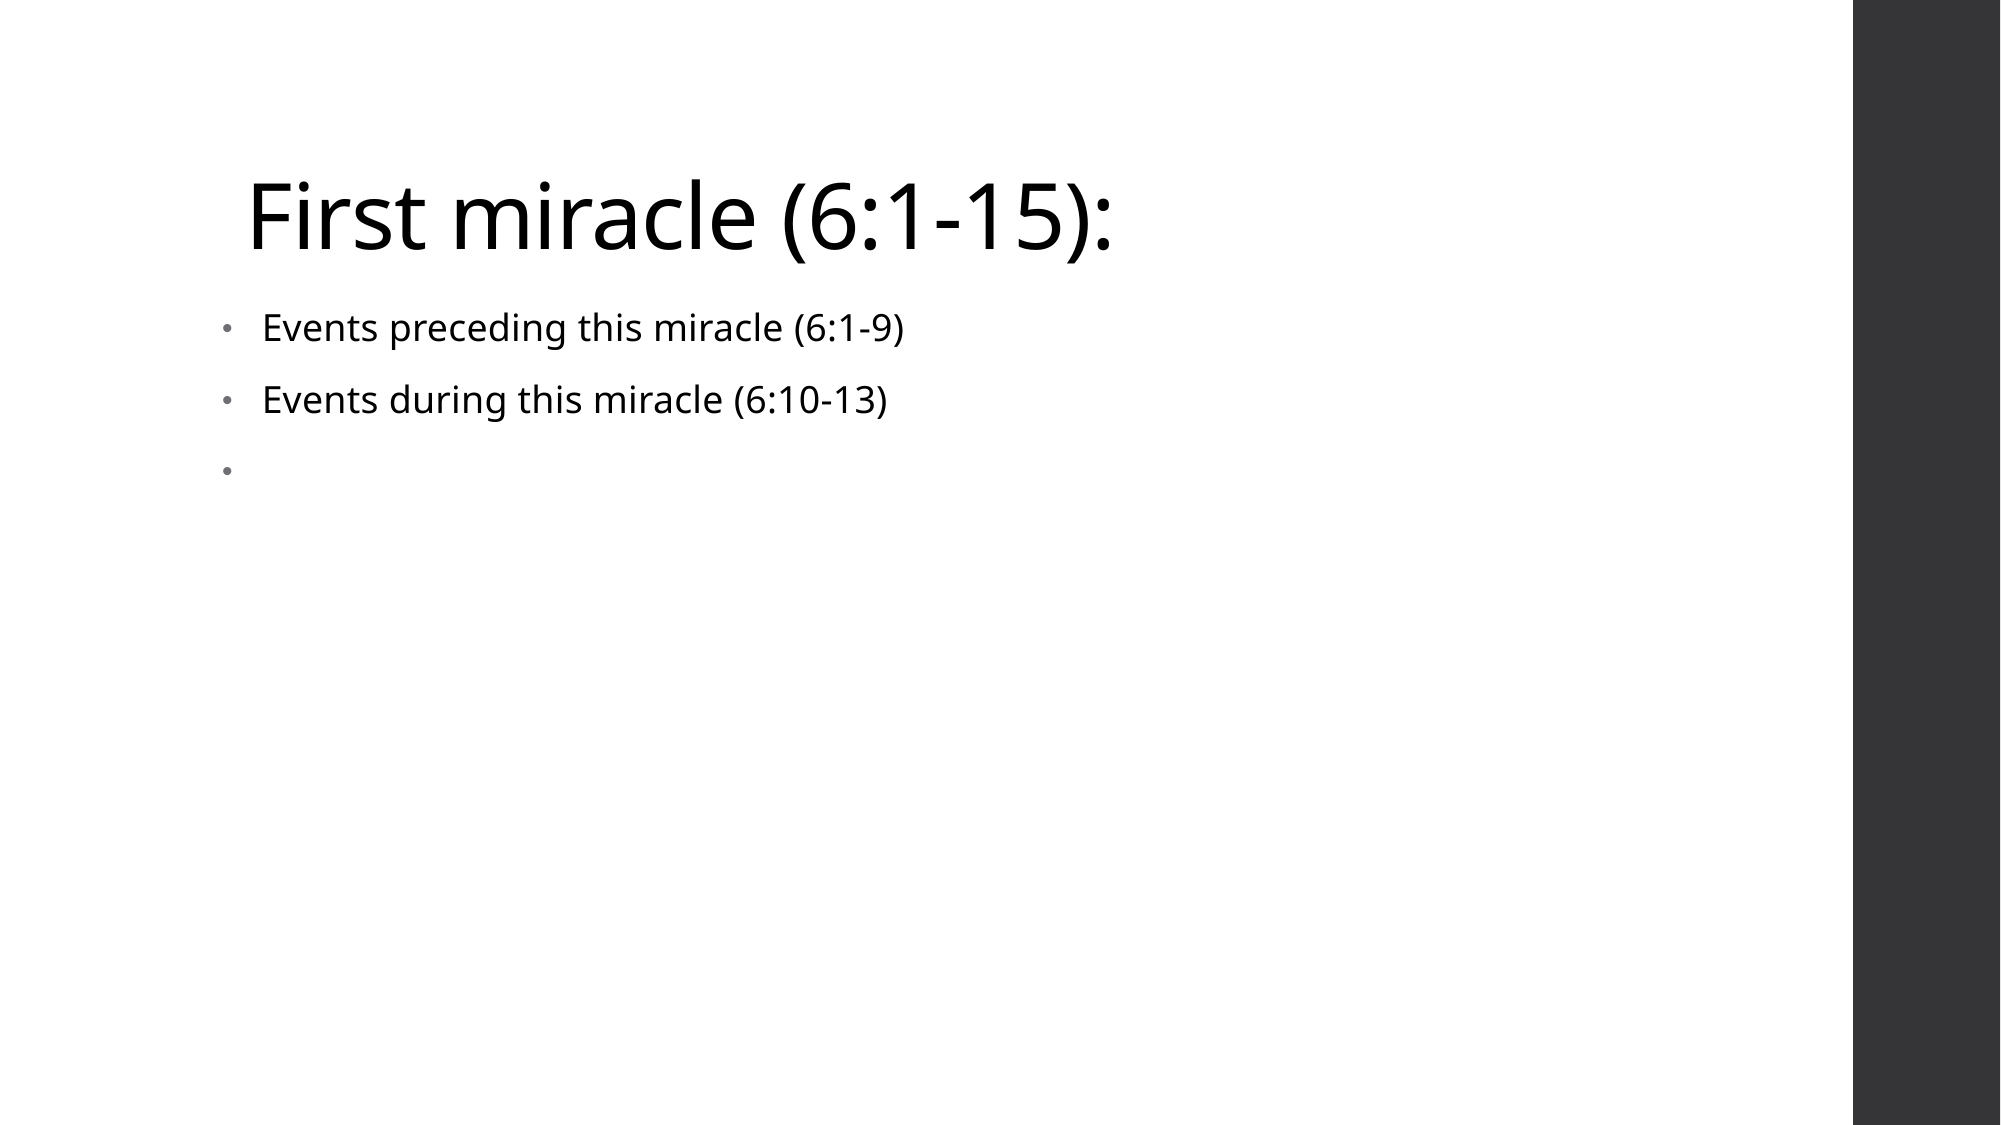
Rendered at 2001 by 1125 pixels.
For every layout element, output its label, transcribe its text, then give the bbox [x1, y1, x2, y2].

list Events preceding this miracle (6:1-9) Events during this miracle (6:10-13) [206, 299, 1617, 1014]
title First miracle (6:1-15): [206, 60, 1797, 278]
